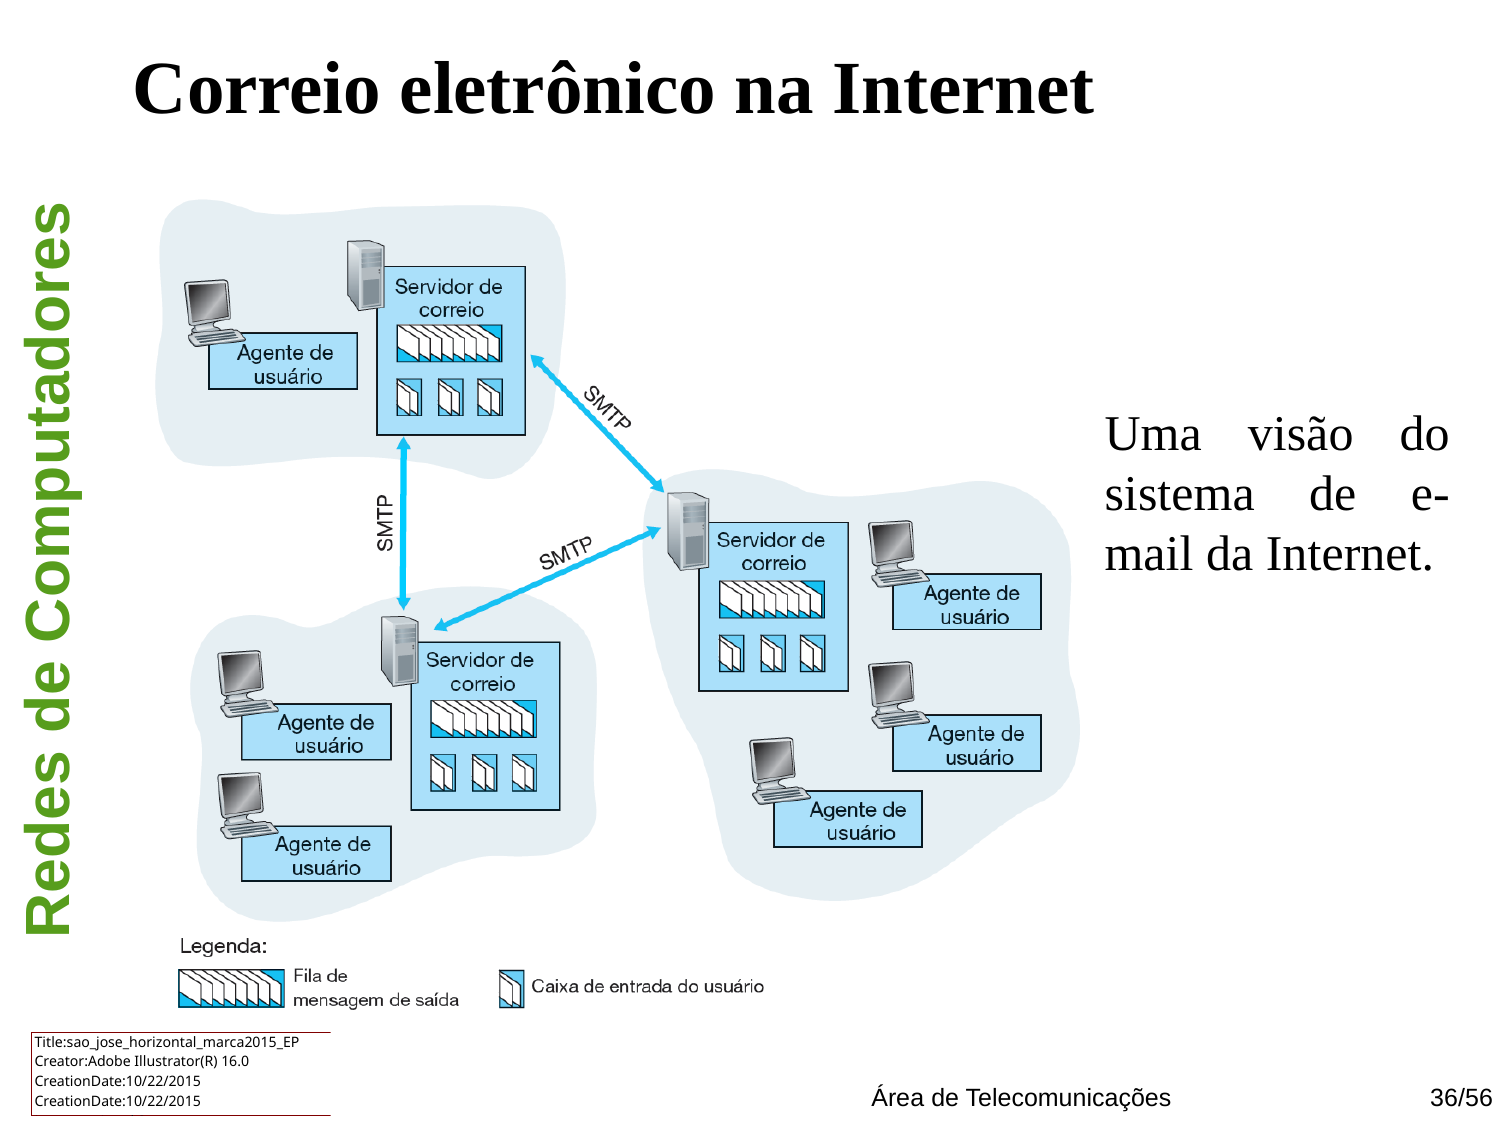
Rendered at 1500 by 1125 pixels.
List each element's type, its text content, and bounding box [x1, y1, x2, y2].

picture [129, 177, 1087, 1016]
text_box Uma visão do sistema de e-mail da Internet. [1087, 212, 1465, 922]
text_box Correio eletrônico na Internet [118, 30, 1371, 315]
